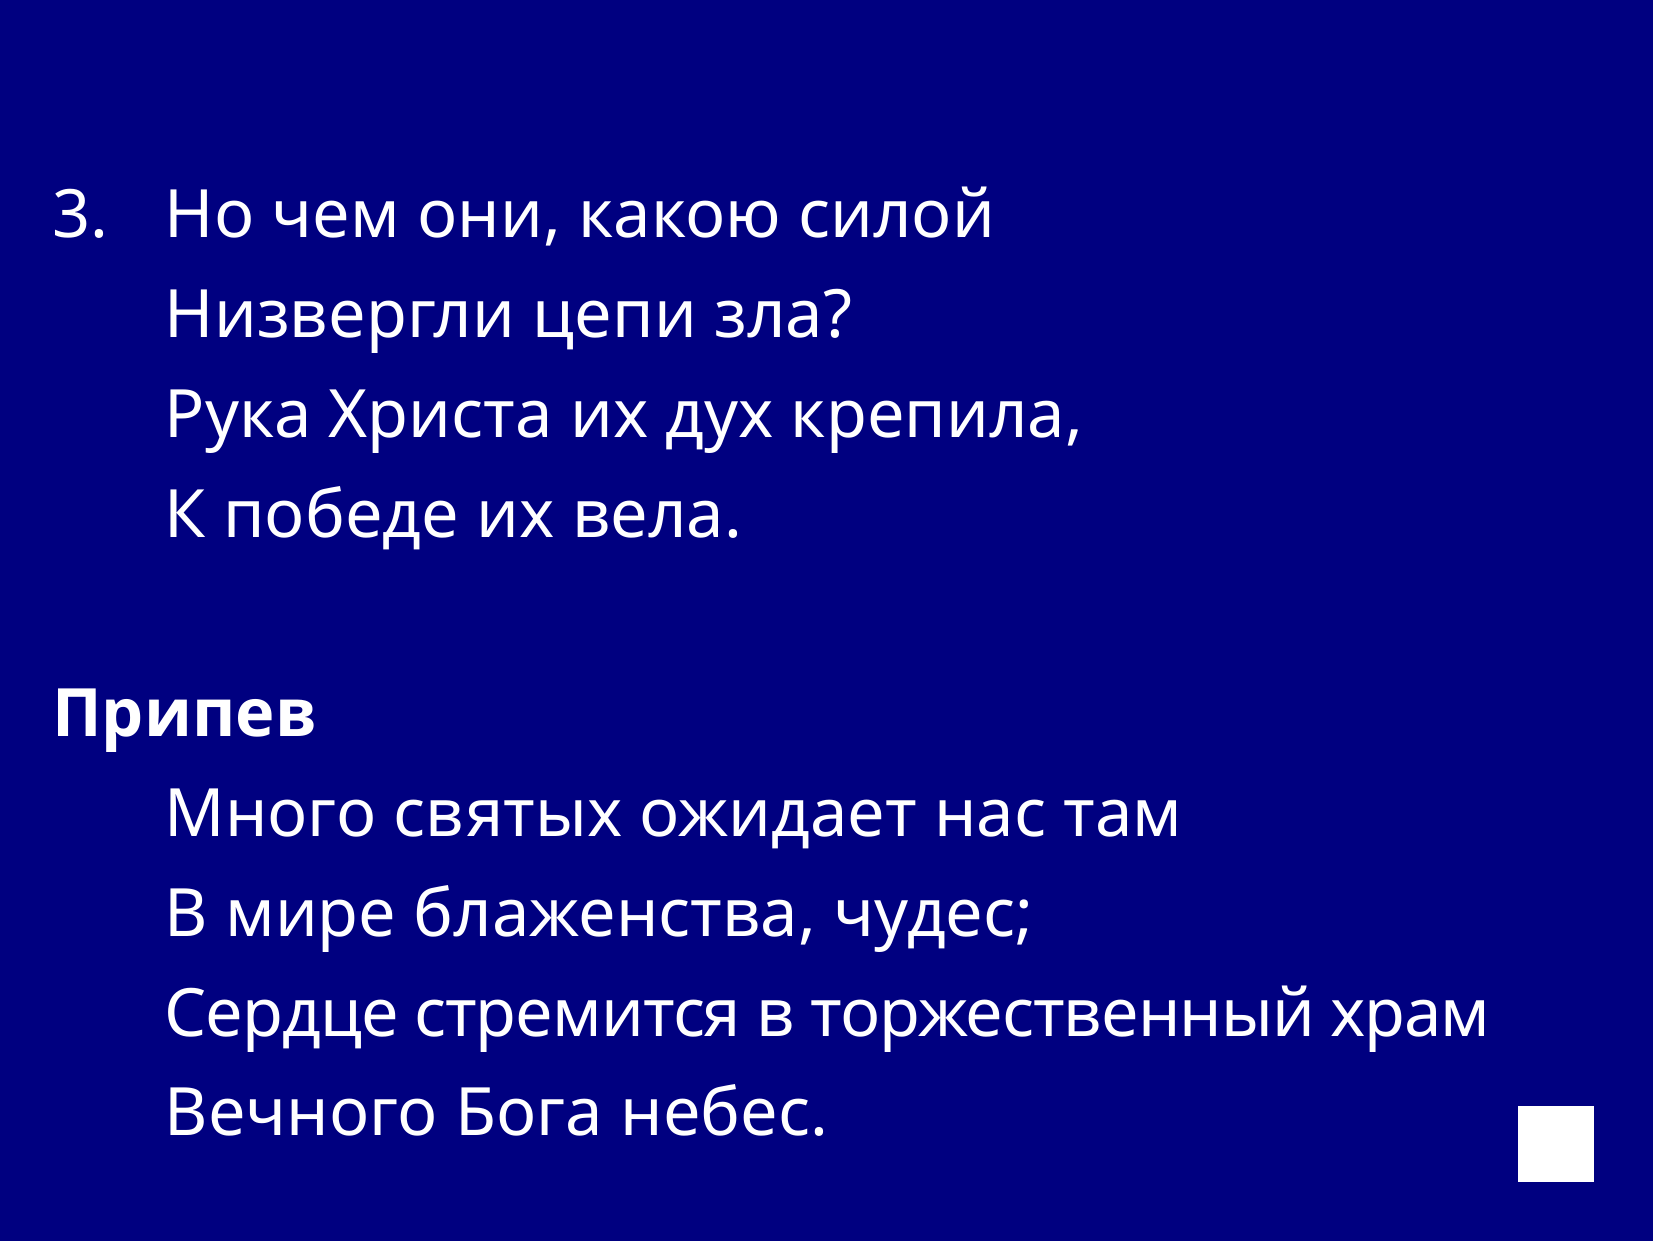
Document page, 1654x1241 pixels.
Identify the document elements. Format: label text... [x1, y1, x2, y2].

text_box 3. Но чем они, какою силой Низвергли цепи зла? Рука Христа их дух крепила, К победе их вела. Припев Много святых ожидает нас там В мире блаженства, чудес; Сердце стремится в торжественный храм Вечного Бога небес. [37, 150, 1653, 1163]
text_box [1518, 1163, 1594, 1182]
